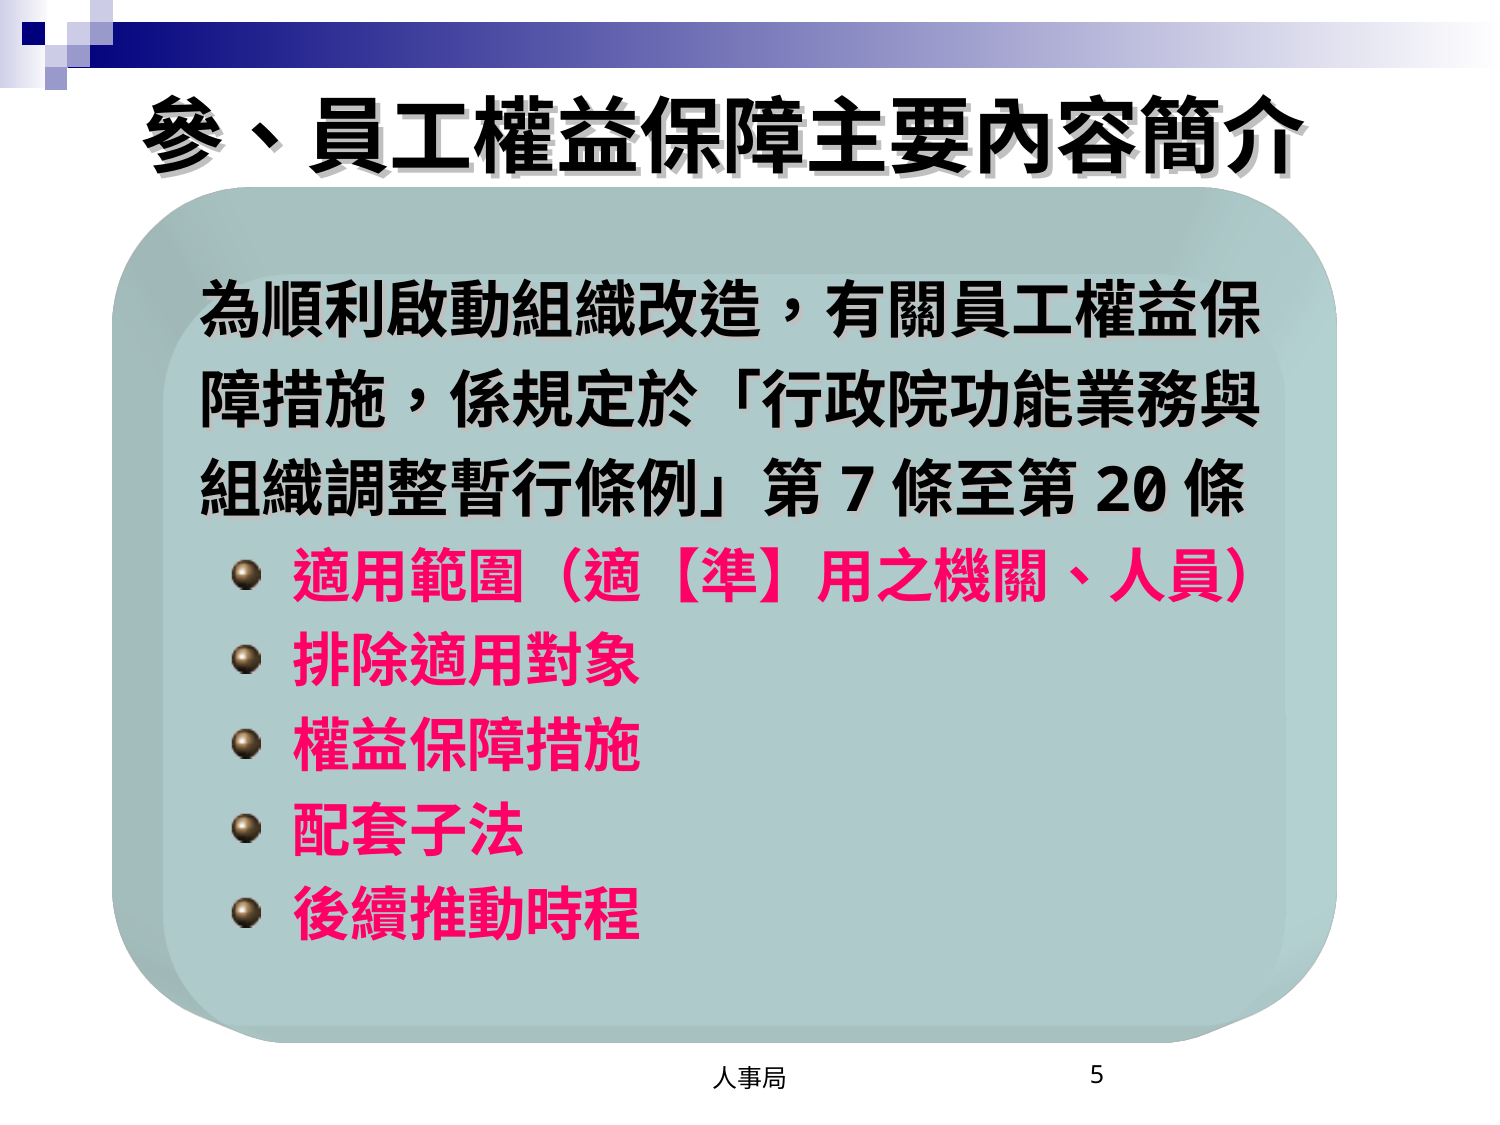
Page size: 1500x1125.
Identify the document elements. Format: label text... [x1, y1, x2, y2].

text_box [1074, 1025, 1426, 1101]
text_box 參、員工權益保障主要內容簡介 [125, 75, 1463, 190]
text_box 人事局 [512, 1043, 988, 1101]
